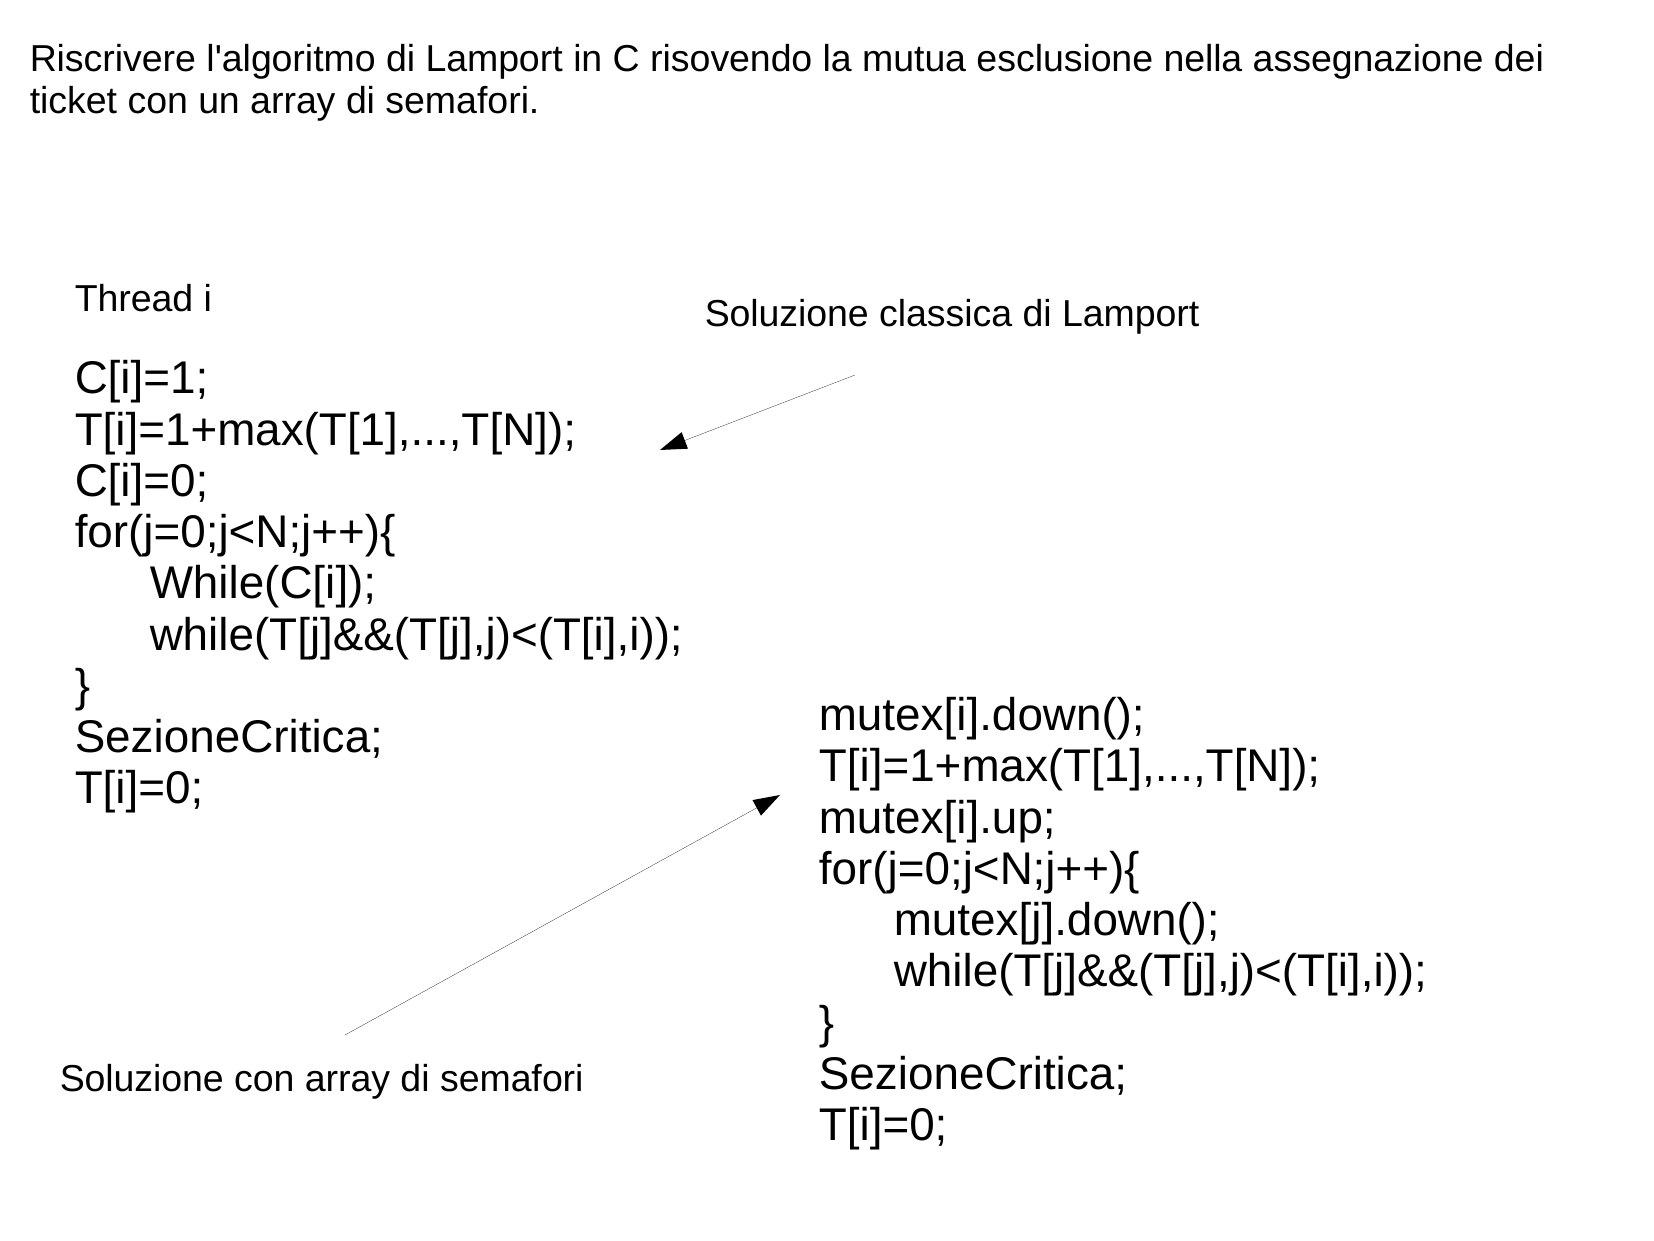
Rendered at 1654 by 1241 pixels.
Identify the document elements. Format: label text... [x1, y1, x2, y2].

text_box Thread i [60, 270, 556, 327]
text_box Riscrivere l'algoritmo di Lamport in C risovendo la mutua esclusione nella assegnazione dei ticket con un array di semafori. [15, 30, 1621, 129]
text_box mutex[i].down(); T[i]=1+max(T[1],...,T[N]); mutex[i].up; for(j=0;j<N;j++){ mutex[j].down(); while(T[j]&&(T[j],j)<(T[i],i)); } SezioneCritica; T[i]=0; [804, 681, 1501, 1158]
text_box Soluzione con array di semafori [45, 1050, 751, 1107]
text_box C[i]=1; T[i]=1+max(T[1],...,T[N]); C[i]=0; for(j=0;j<N;j++){ While(C[i]); while(T[j]&&(T[j],j)<(T[i],i)); } SezioneCritica; T[i]=0; [60, 345, 1006, 822]
text_box Soluzione classica di Lamport [690, 285, 1396, 342]
